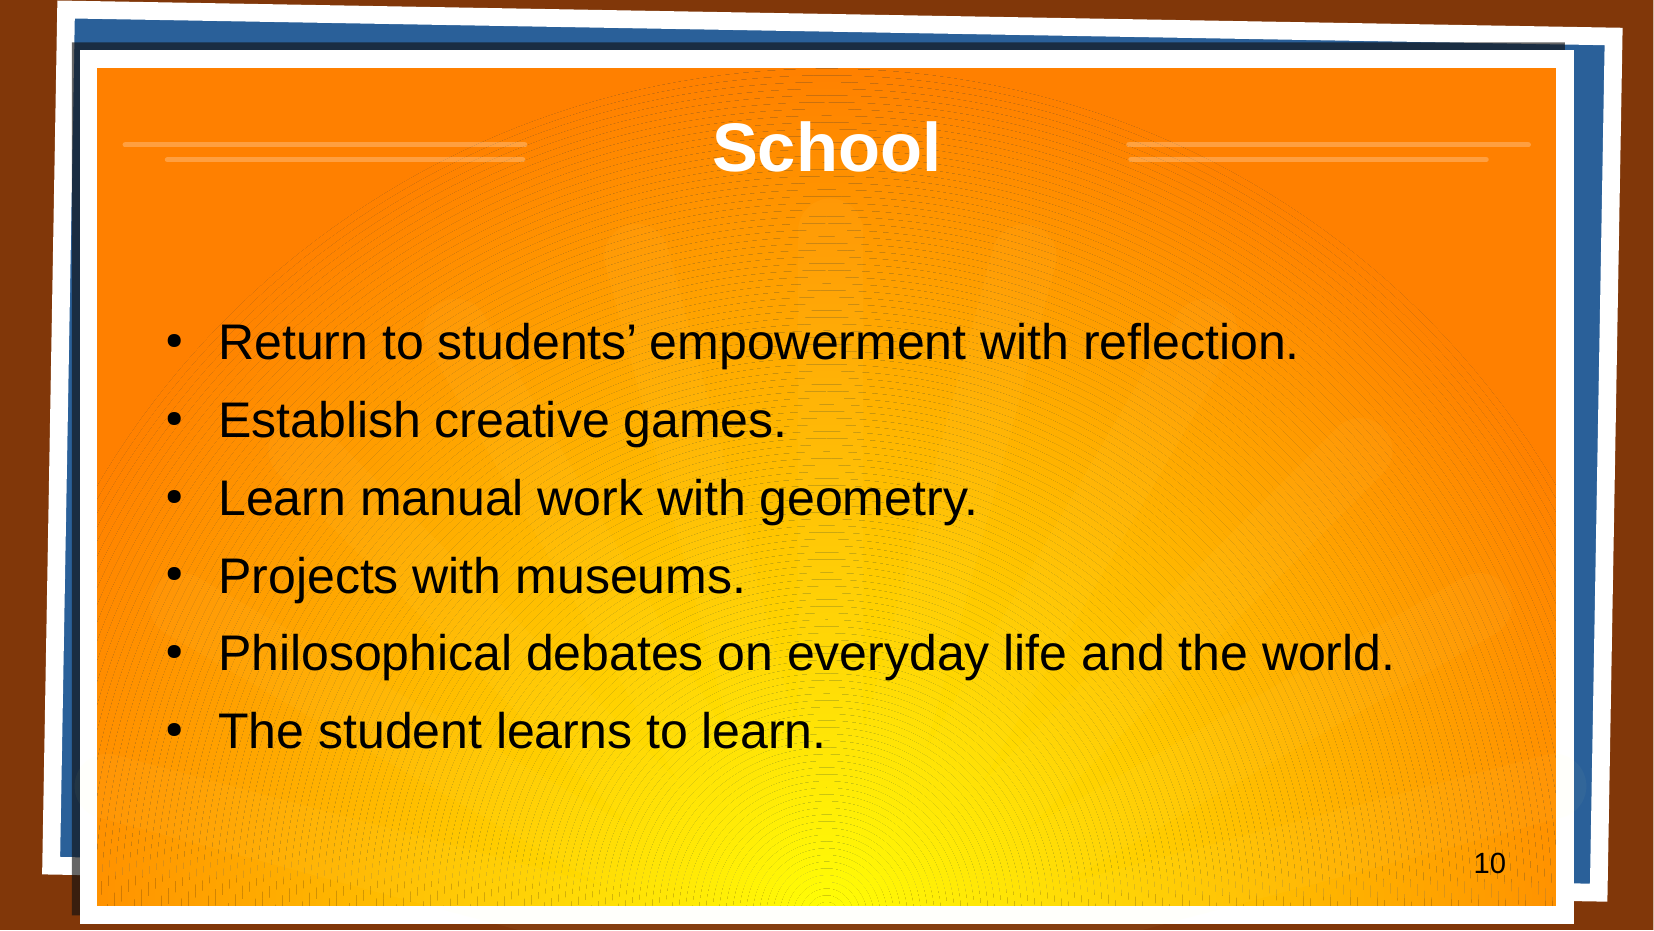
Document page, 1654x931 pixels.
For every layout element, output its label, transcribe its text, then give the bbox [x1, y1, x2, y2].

title School [531, 73, 1123, 222]
list Return to students’ empowerment with reflection. Establish creative games. Learn manual work with geometry. Projects with museums. Philosophical debates on everyday life and the world. The student learns to learn. [147, 236, 1506, 827]
